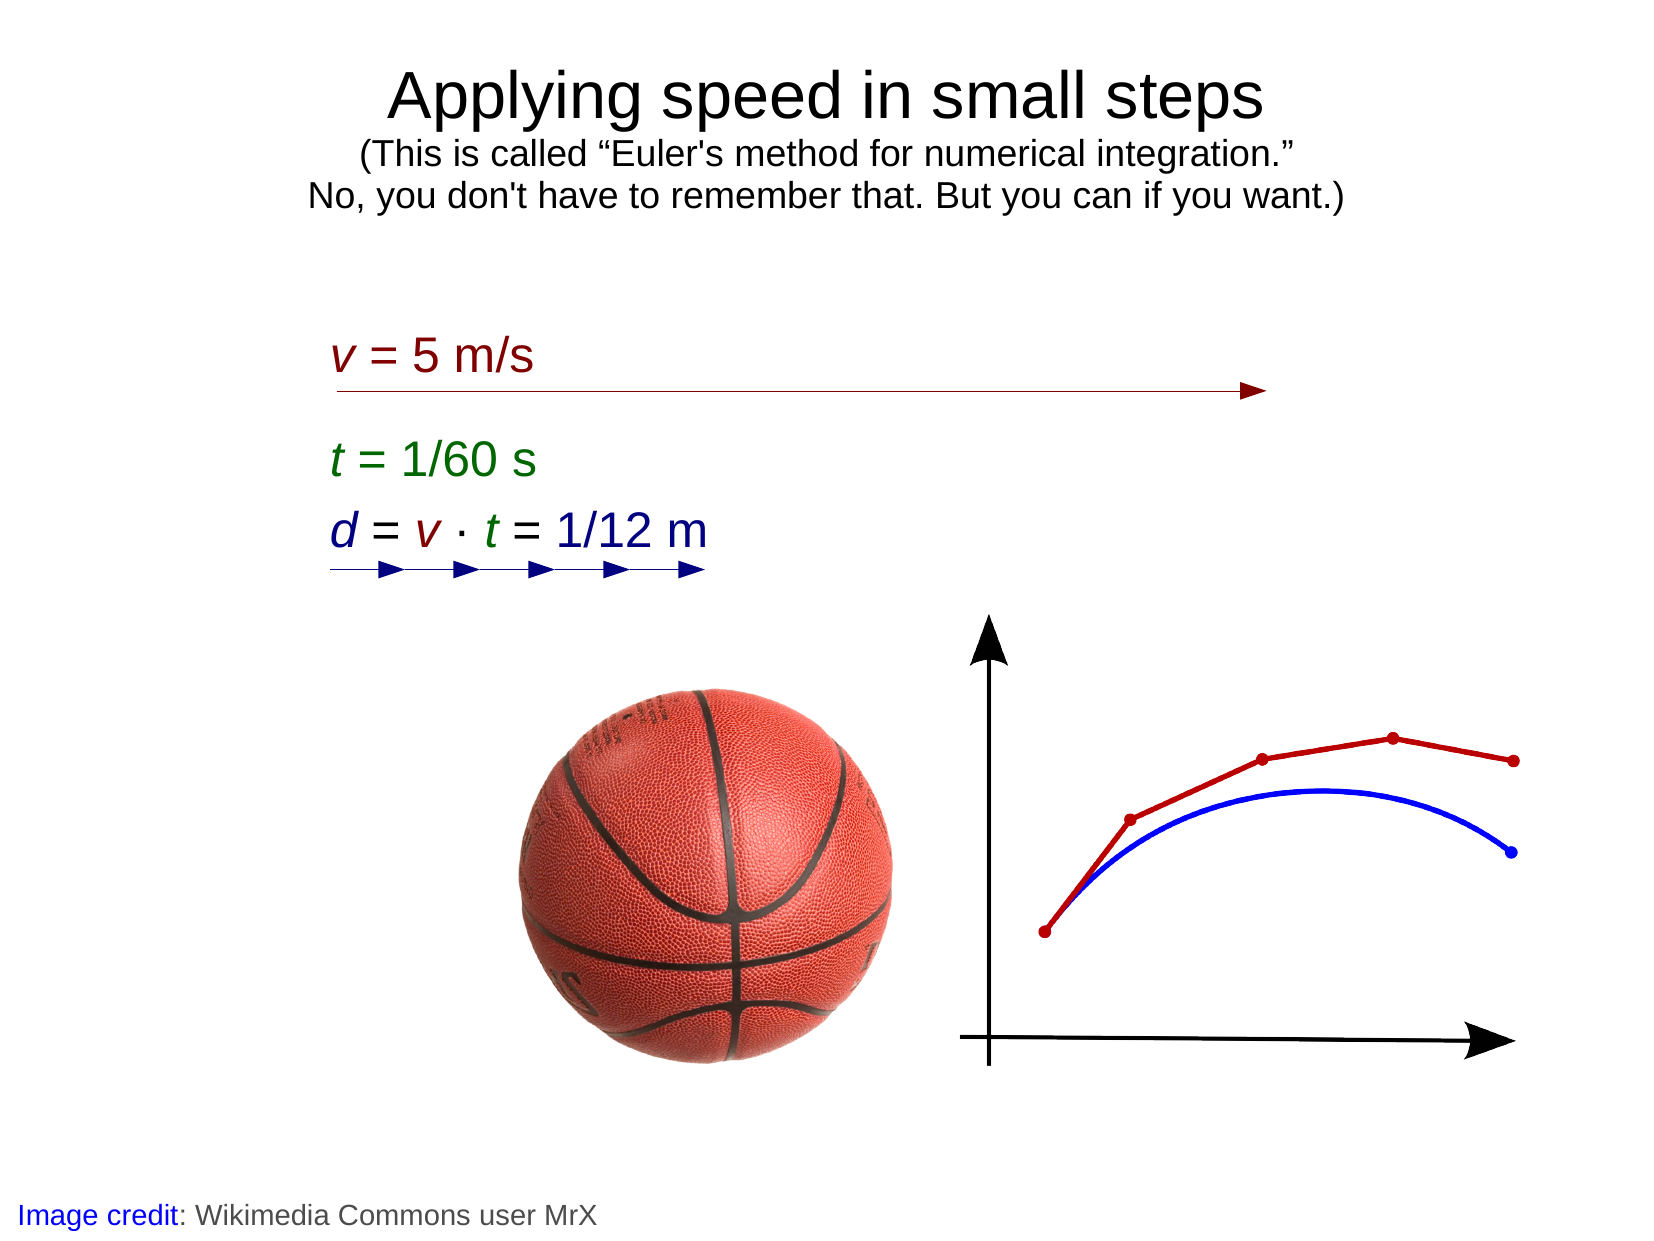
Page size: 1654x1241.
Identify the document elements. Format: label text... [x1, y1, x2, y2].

text_box v = 5 m/s [315, 319, 676, 391]
subtitle Applying speed in small steps (This is called “Euler's method for numerical integration.” No, you don't have to remember that. But you can if you want.) [82, 49, 1571, 226]
picture [518, 688, 893, 1064]
text_box t = 1/60 s [315, 423, 781, 494]
text_box Image credit: Wikimedia Commons user MrX [2, 1191, 1163, 1240]
picture [945, 599, 1546, 1070]
text_box d = v · t = 1/12 m [315, 494, 781, 566]
